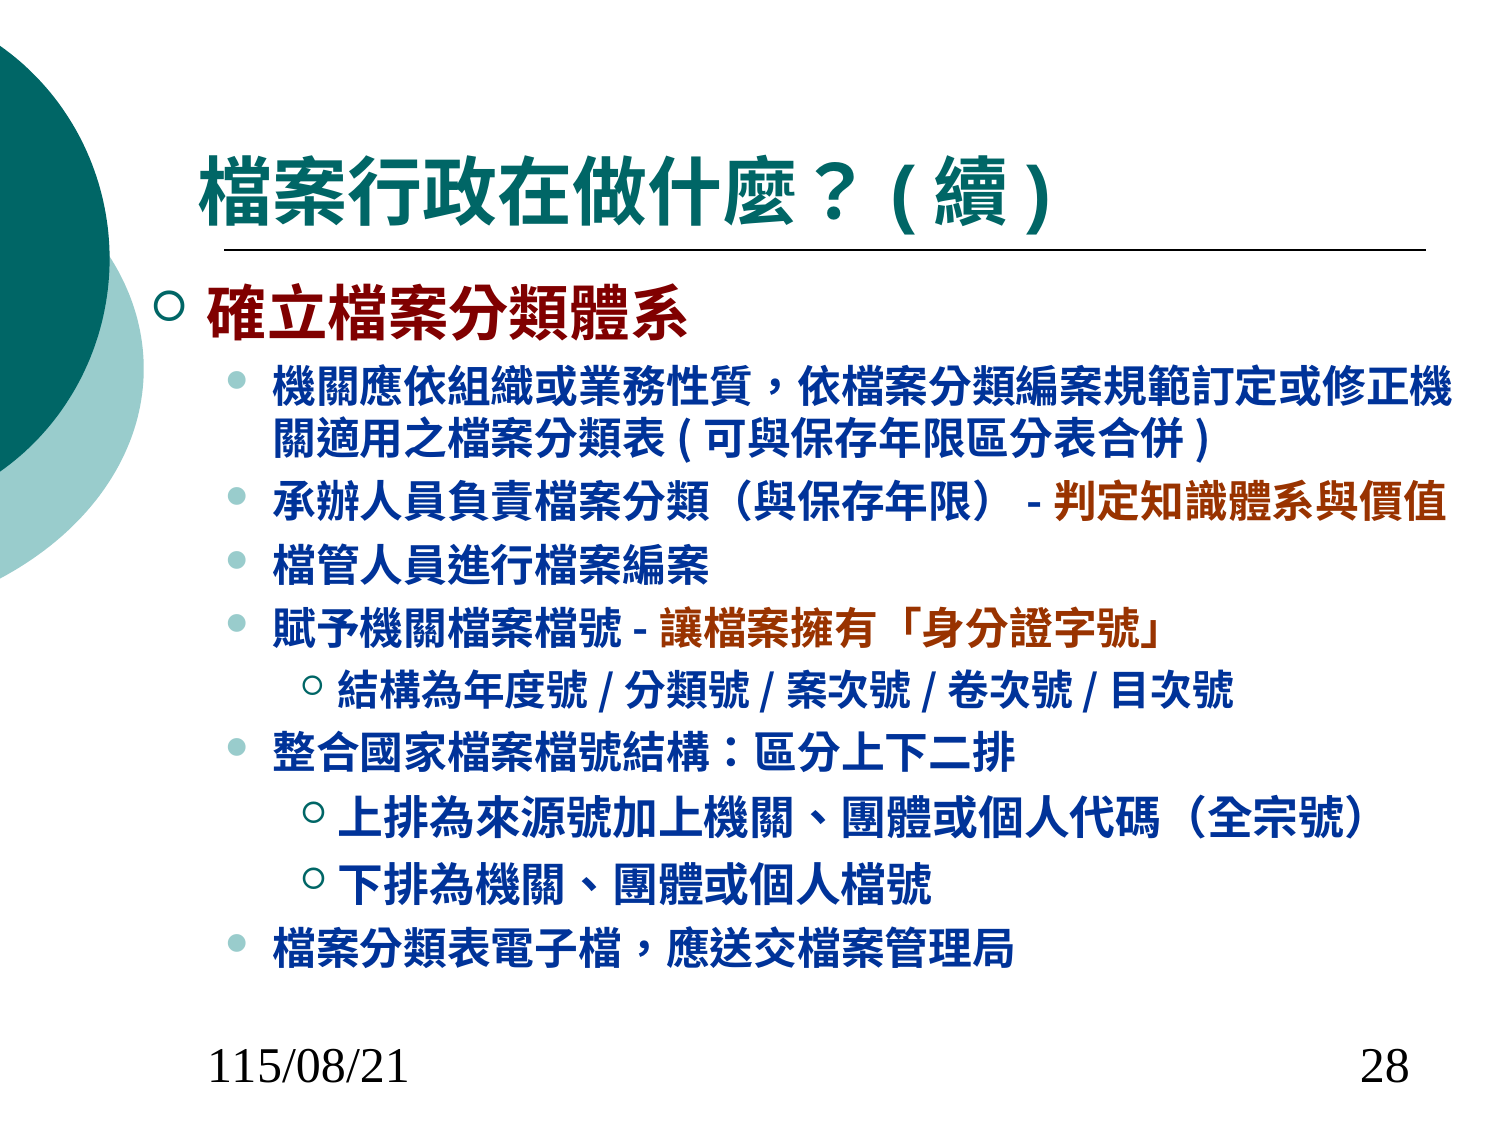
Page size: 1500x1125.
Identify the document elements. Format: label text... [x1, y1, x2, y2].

list 確立檔案分類體系 機關應依組織或業務性質，依檔案分類編案規範訂定或修正機關適用之檔案分類表(可與保存年限區分表合併) 承辦人員負責檔案分類（與保存年限）-判定知識體系與價值 檔管人員進行檔案編案 賦予機關檔案檔號-讓檔案擁有「身分證字號」 結構為年度號/分類號/案次號/卷次號/目次號 整合國家檔案檔號結構：區分上下二排 上排為來源號加上機關、團體或個人代碼（全宗號） 下排為機關、團體或個人檔號 檔案分類表電子檔，應送交檔案管理局 [135, 267, 1472, 1013]
title 檔案行政在做什麼？(續) [183, 54, 1383, 243]
